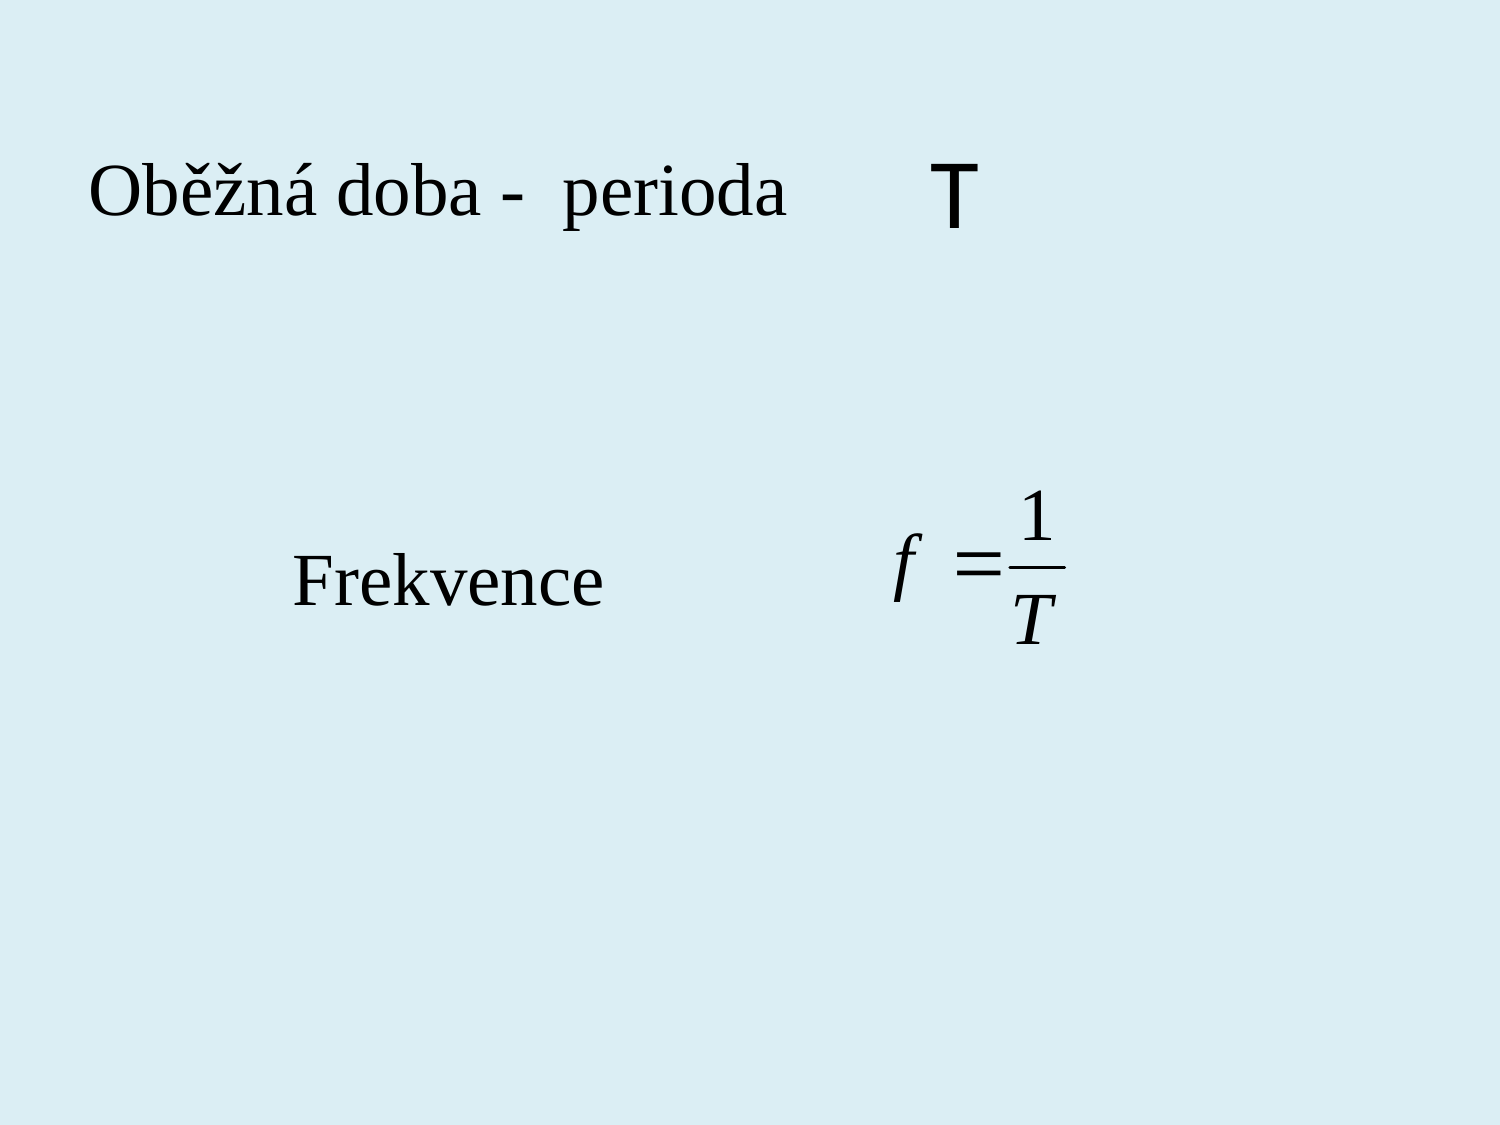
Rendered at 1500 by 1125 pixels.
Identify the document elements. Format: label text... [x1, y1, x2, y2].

text_box Frekvence [277, 515, 620, 628]
chart [868, 468, 1081, 662]
text_box T [915, 113, 995, 257]
text_box Oběžná doba - perioda [73, 125, 804, 238]
